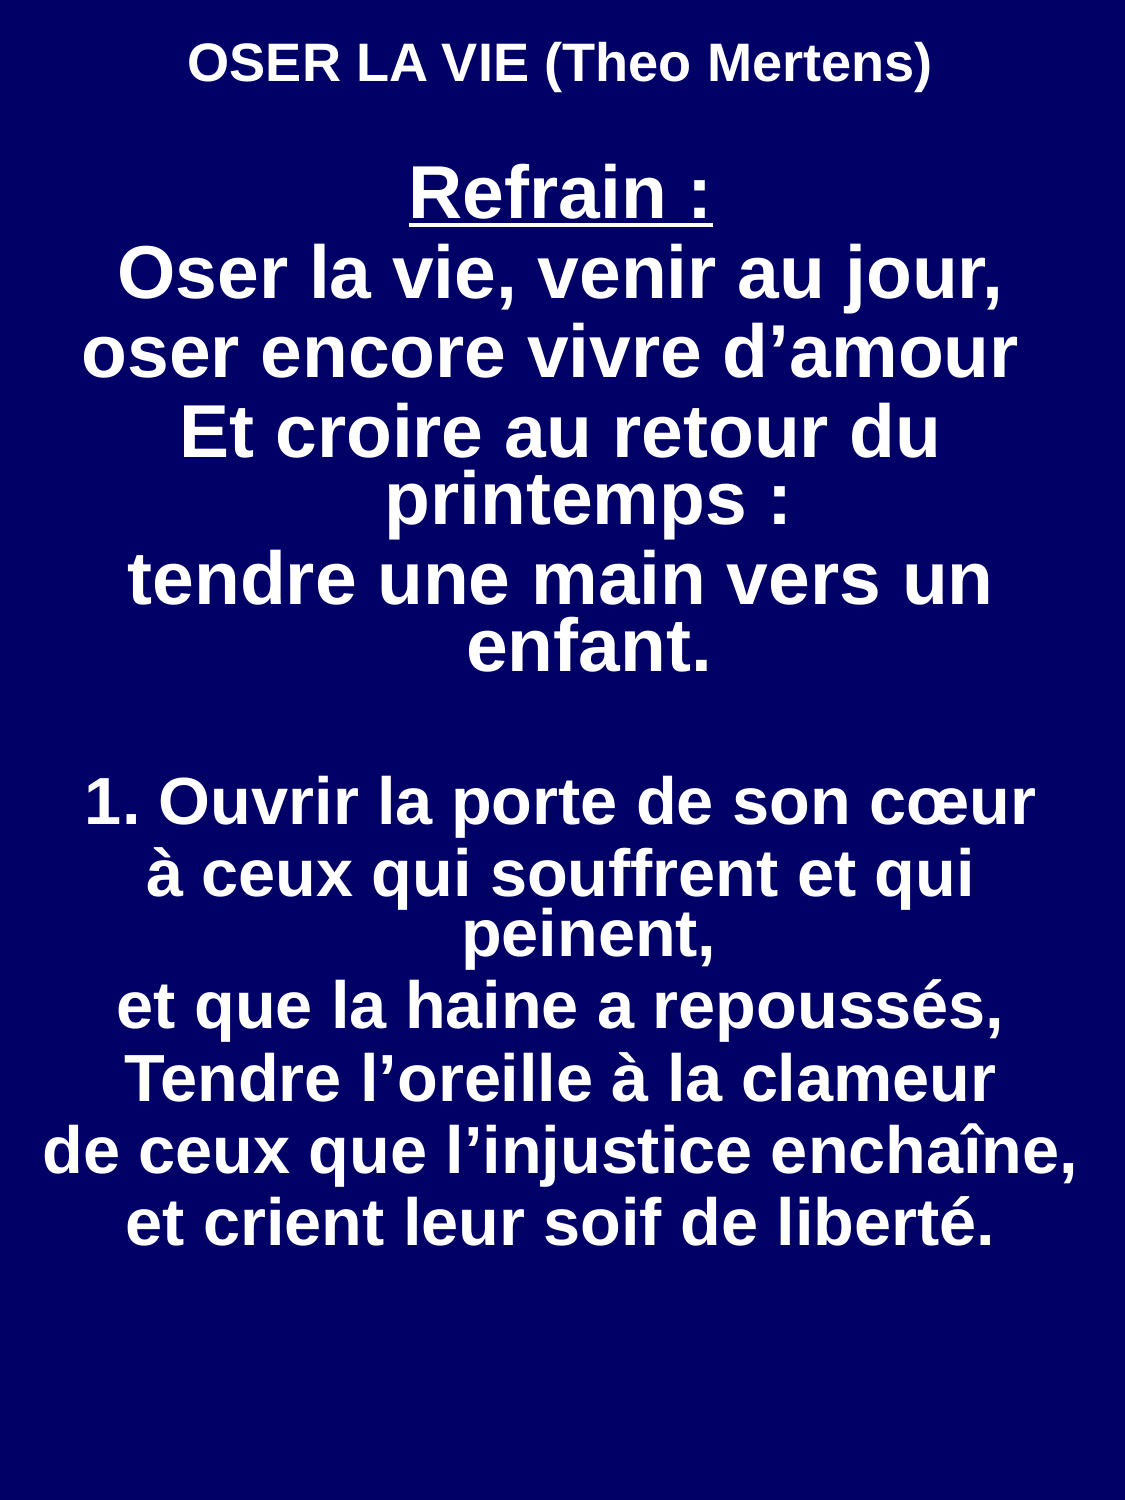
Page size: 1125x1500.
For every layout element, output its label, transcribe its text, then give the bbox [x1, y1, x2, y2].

text_box OSER LA VIE (Theo Mertens) Refrain : Oser la vie, venir au jour, oser encore vivre d’amour Et croire au retour du printemps : tendre une main vers un enfant. 1. Ouvrir la porte de son cœur à ceux qui souffrent et qui peinent, et que la haine a repoussés, Tendre l’oreille à la clameur de ceux que l’injustice enchaîne, et crient leur soif de liberté. [11, 35, 1111, 1441]
